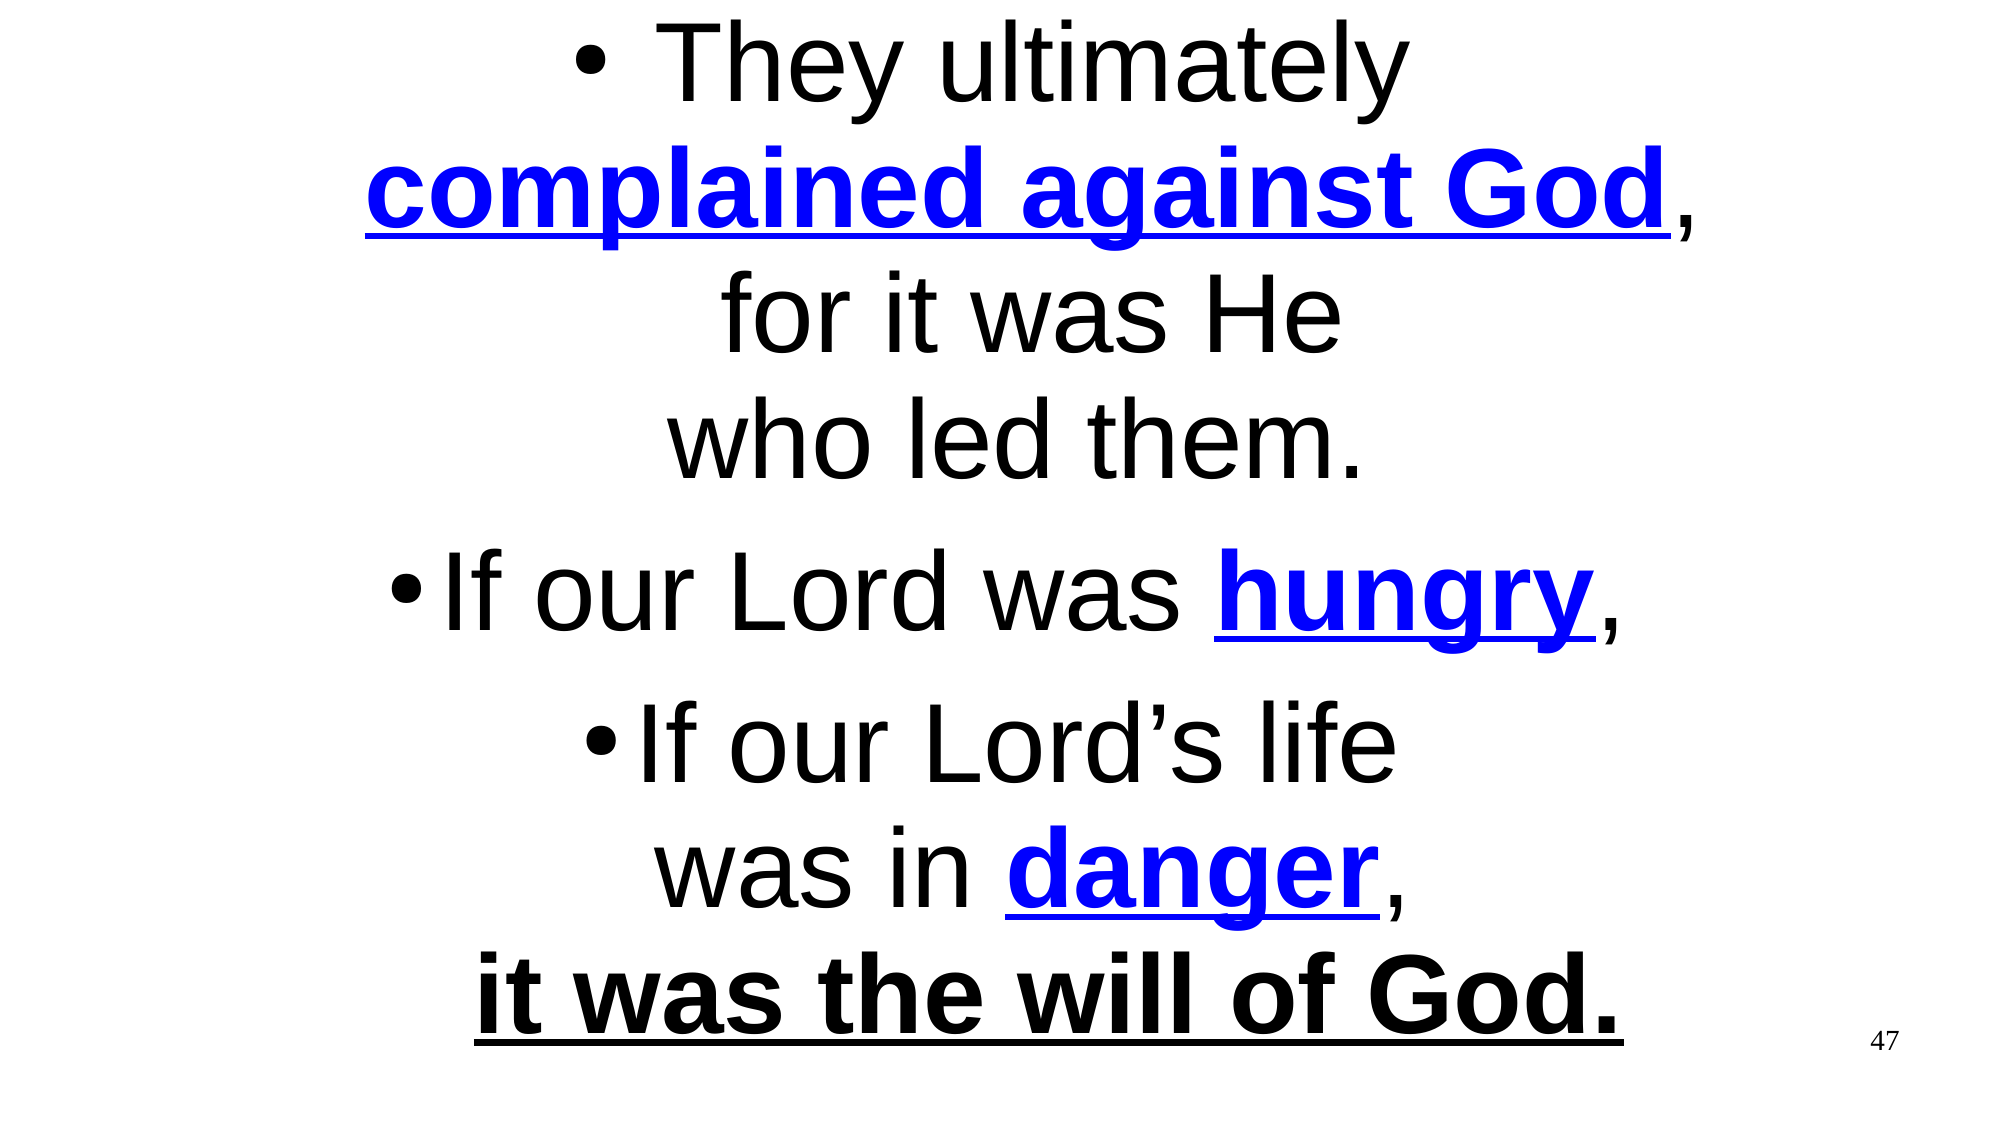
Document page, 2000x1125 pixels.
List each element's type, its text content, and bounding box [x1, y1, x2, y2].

list They ultimately complained against God, for it was He who led them. If our Lord was hungry, If our Lord’s life was in danger, it was the will of God. [0, 0, 1996, 1123]
